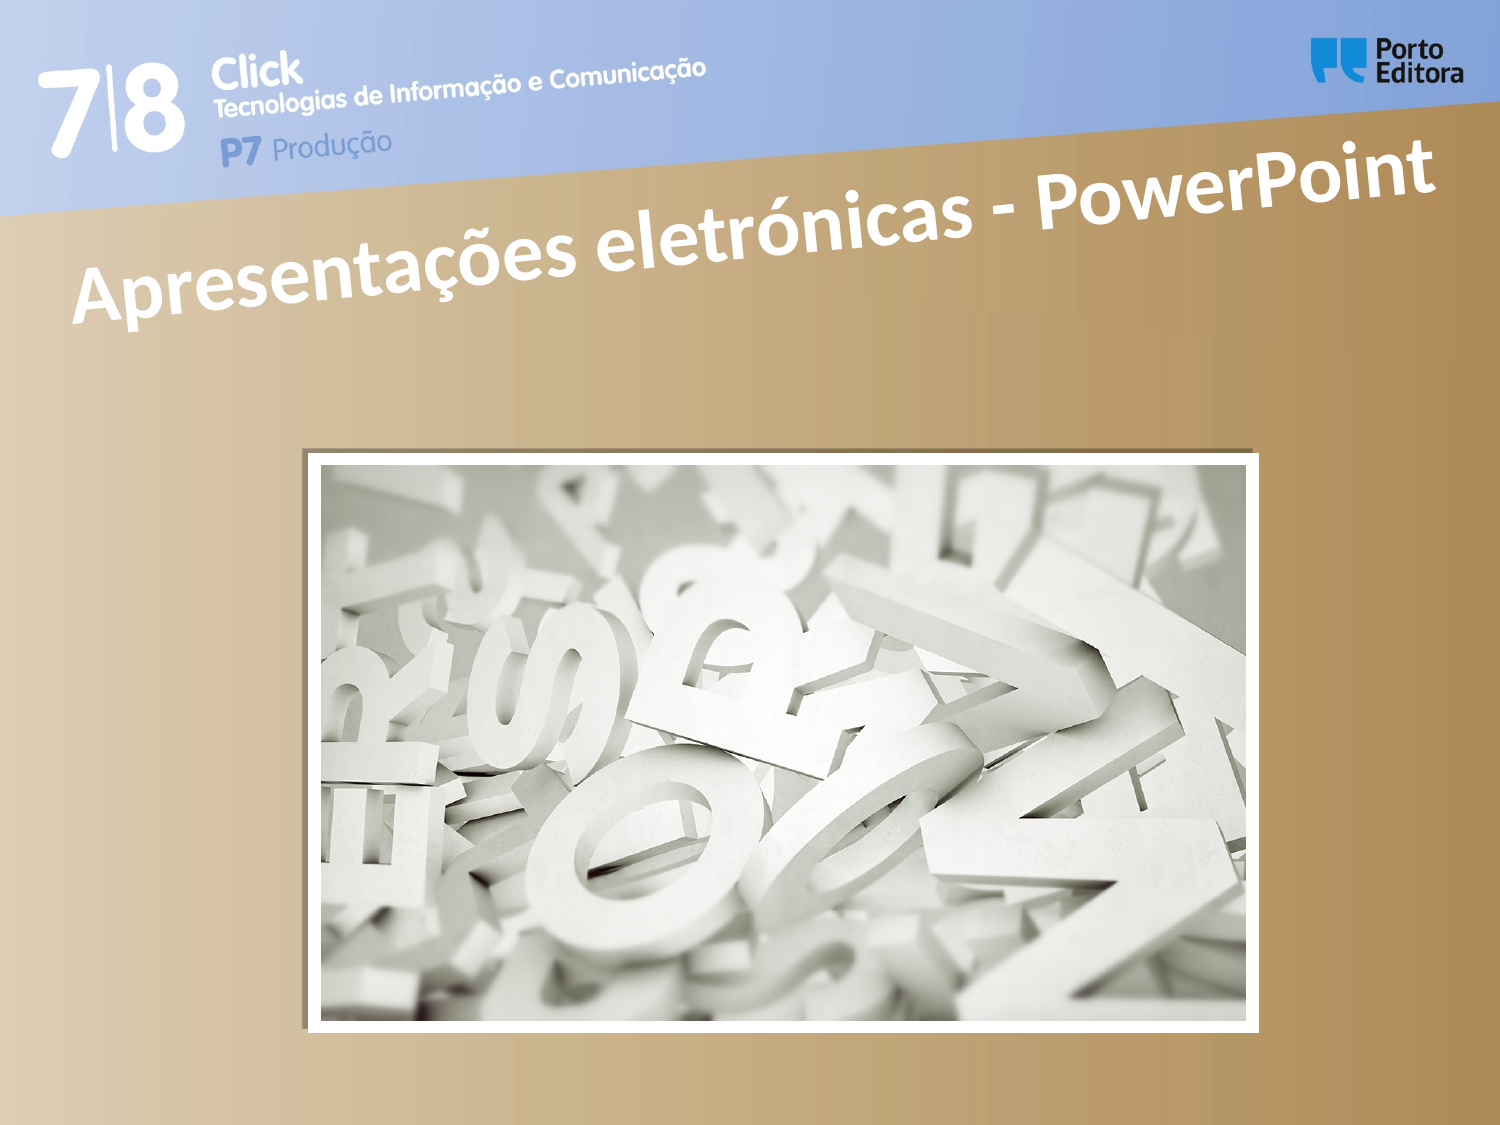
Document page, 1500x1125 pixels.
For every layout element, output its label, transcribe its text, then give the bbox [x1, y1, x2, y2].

picture [0, 0, 1500, 1125]
text_box Apresentações eletrónicas - PowerPoint [39, 109, 1467, 355]
